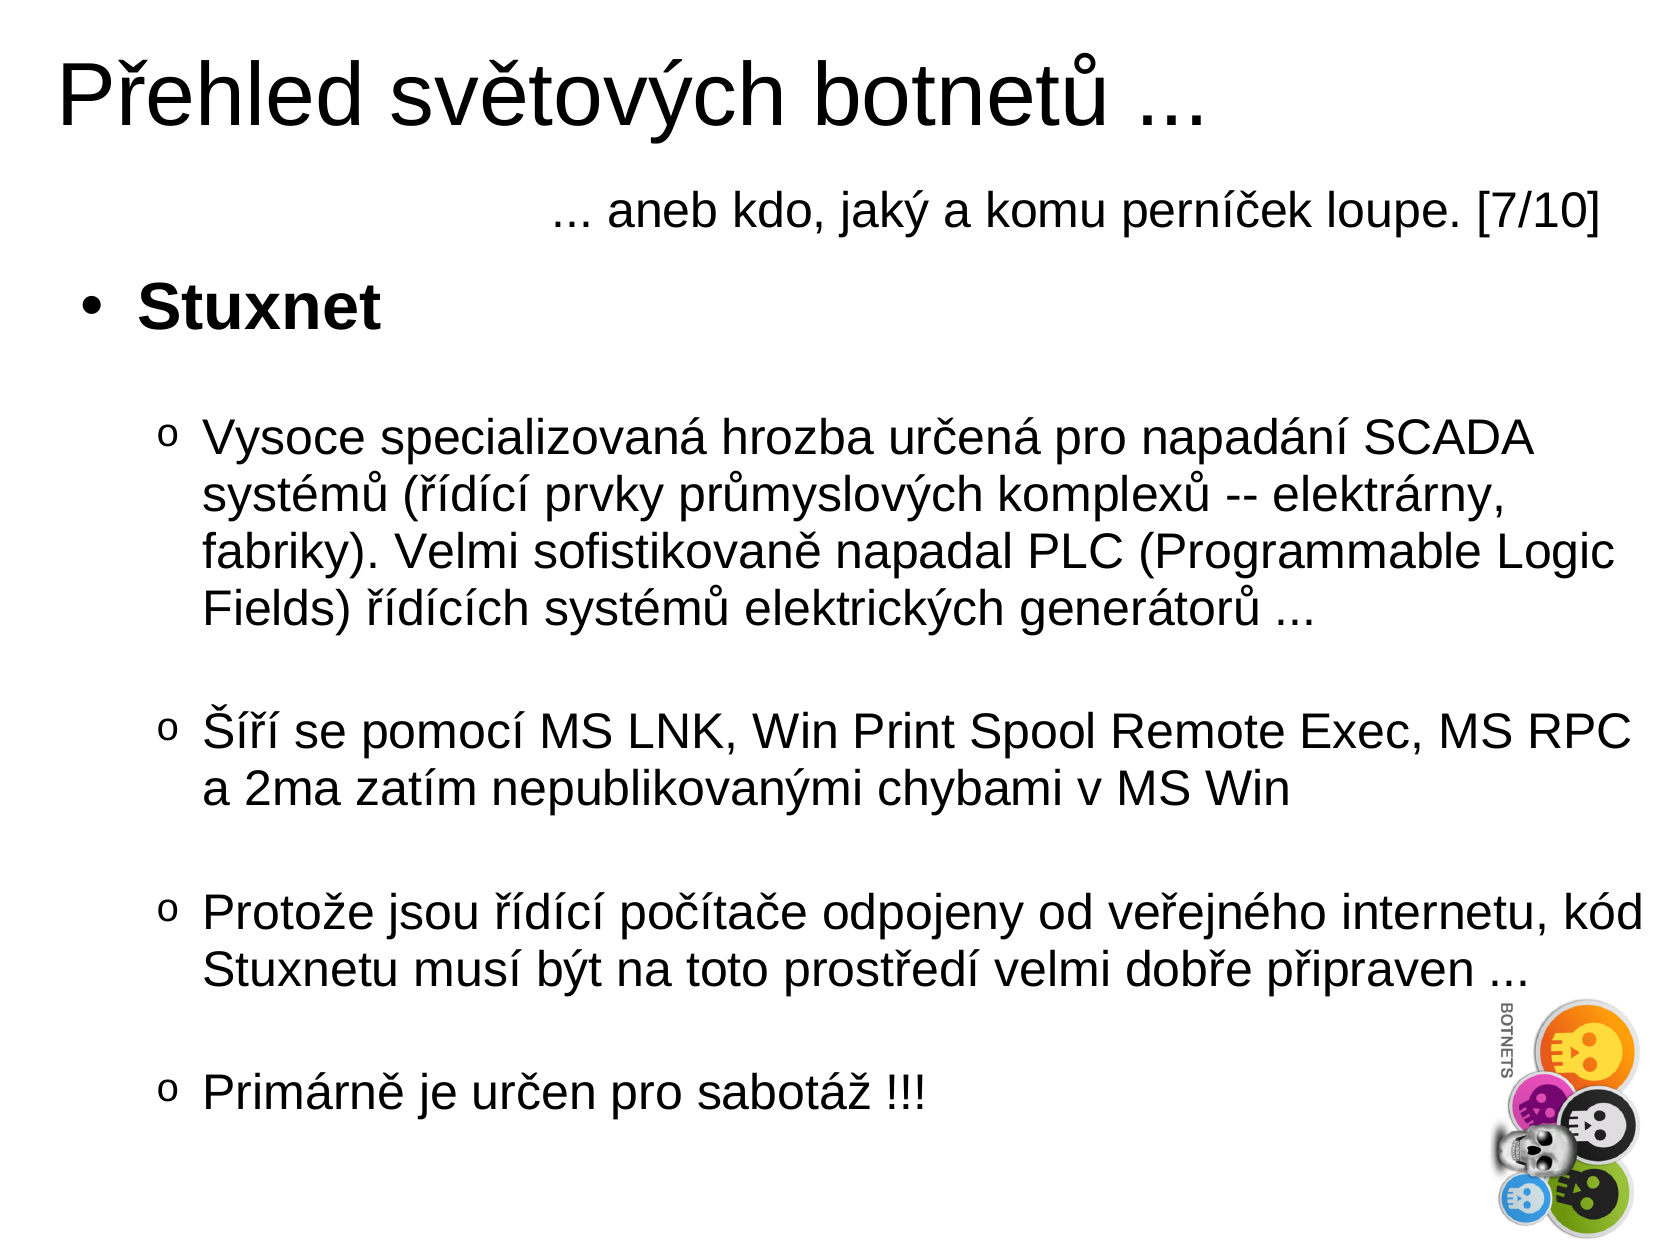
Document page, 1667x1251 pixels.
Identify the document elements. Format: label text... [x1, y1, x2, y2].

list Stuxnet Vysoce specializovaná hrozba určená pro napadání SCADA systémů (řídící prvky průmyslových komplexů -- elektrárny, fabriky). Velmi sofistikovaně napadal PLC (Programmable Logic Fields) řídících systémů elektrických generátorů ... Šíří se pomocí MS LNK, Win Print Spool Remote Exec, MS RPC a 2ma zatím nepublikovanými chybami v MS Win Protože jsou řídící počítače odpojeny od veřejného internetu, kód Stuxnetu musí být na toto prostředí velmi dobře připraven ... Primárně je určen pro sabotáž !!! [62, 268, 1646, 1251]
title Přehled světových botnetů ... ... aneb kdo, jaký a komu perníček loupe. [7/10] [56, 43, 1625, 250]
picture [1476, 996, 1648, 1241]
